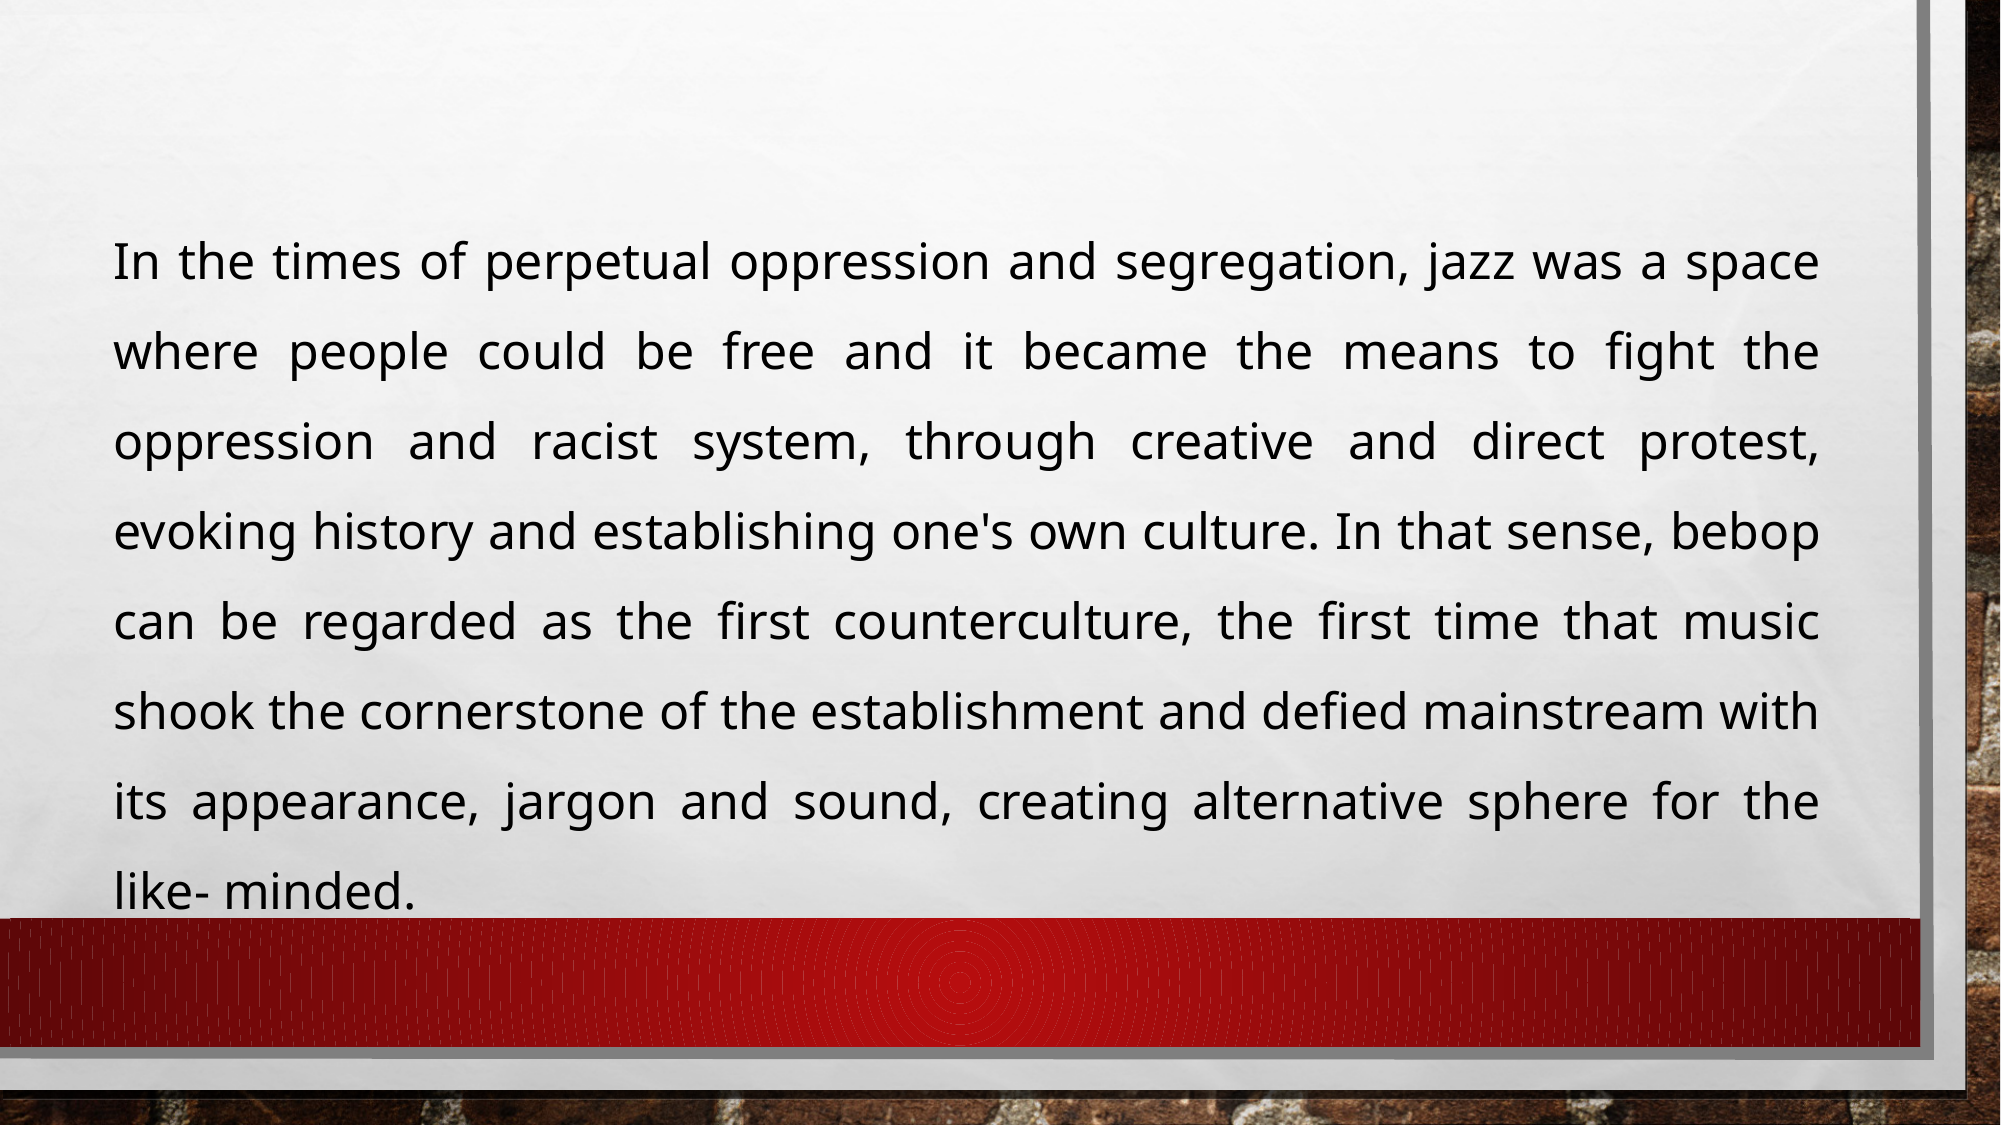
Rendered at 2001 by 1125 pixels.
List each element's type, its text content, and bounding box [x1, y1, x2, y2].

text_box In the times of perpetual oppression and segregation, jazz was a space where people could be free and it became the means to fight the oppression and racist system, through creative and direct protest, evoking history and establishing one's own culture. In that sense, bebop can be regarded as the first counterculture, the first time that music shook the cornerstone of the establishment and defied mainstream with its appearance, jargon and sound, creating alternative sphere for the like- minded. [98, 192, 1837, 927]
